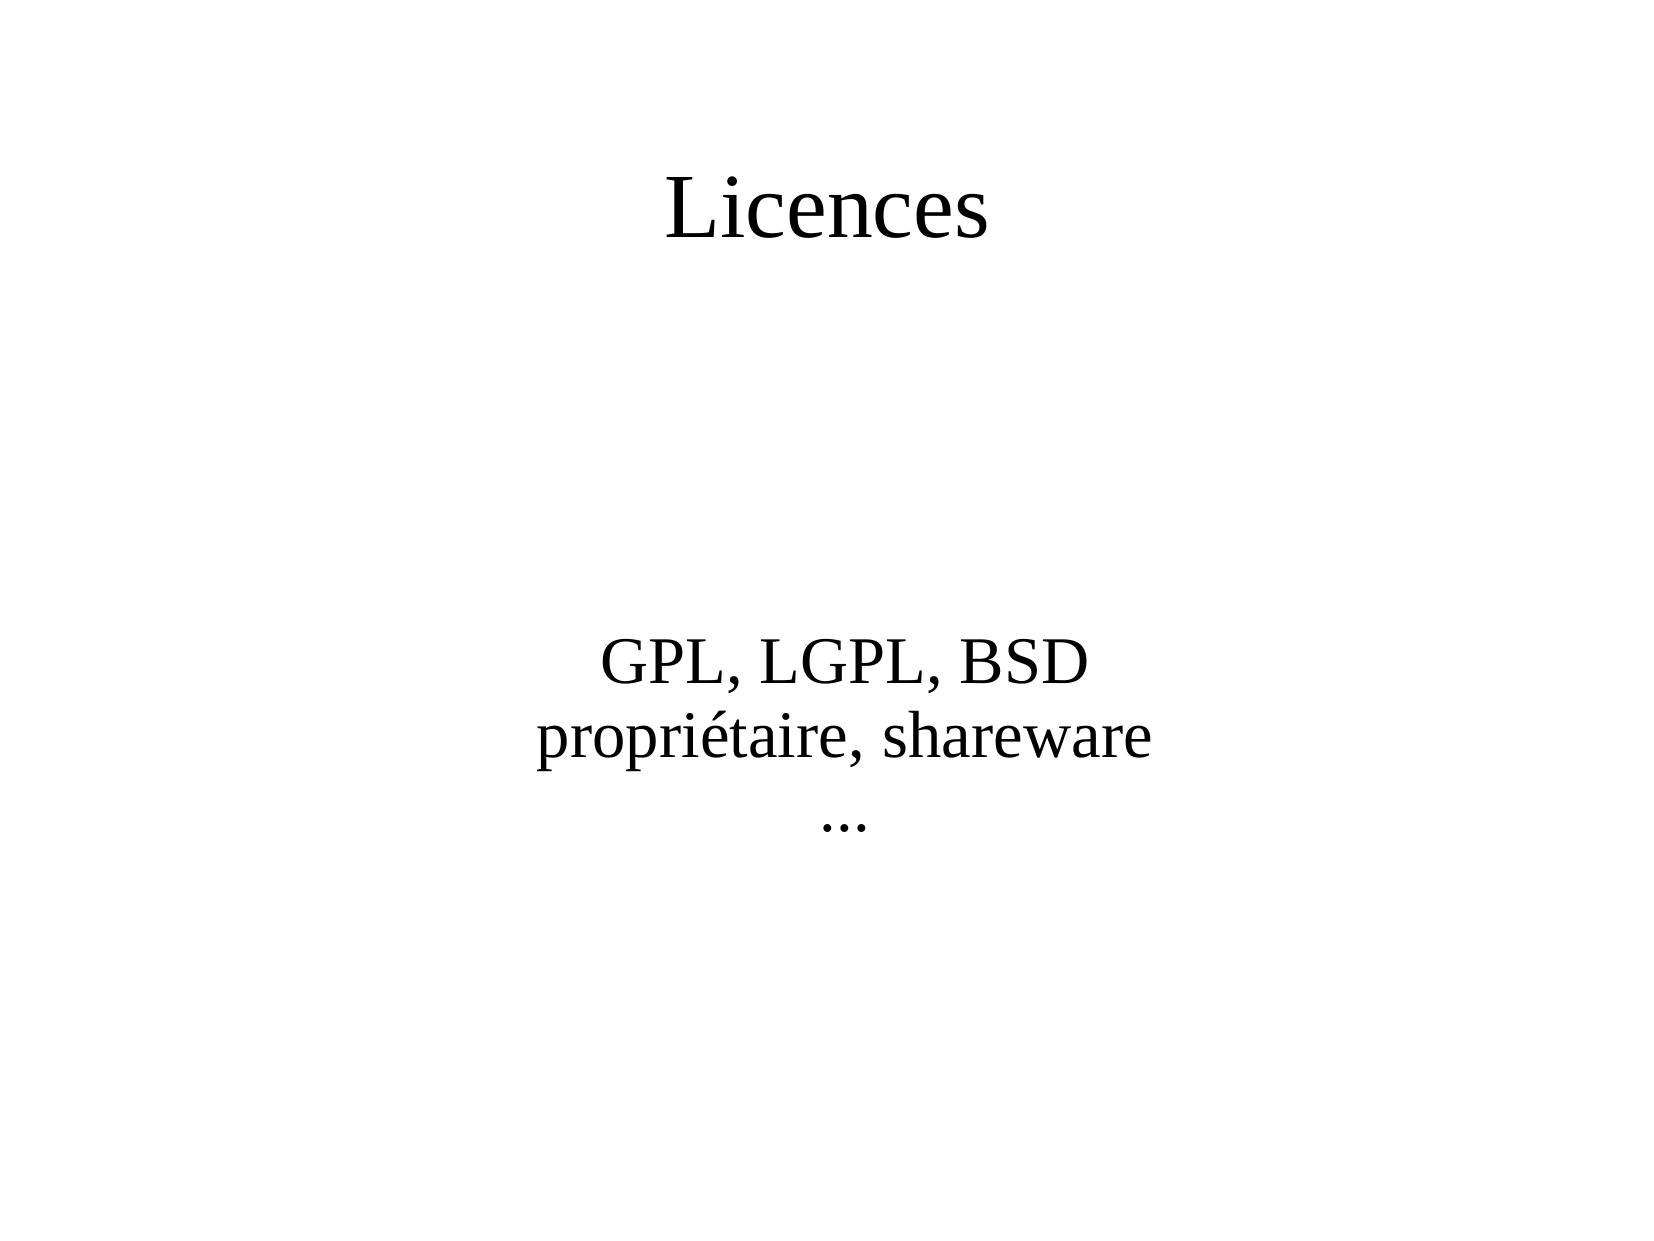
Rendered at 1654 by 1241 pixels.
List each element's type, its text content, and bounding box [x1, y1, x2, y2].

subtitle GPL, LGPL, BSD propriétaire, shareware ... [121, 344, 1534, 1127]
title Licences [121, 102, 1534, 311]
